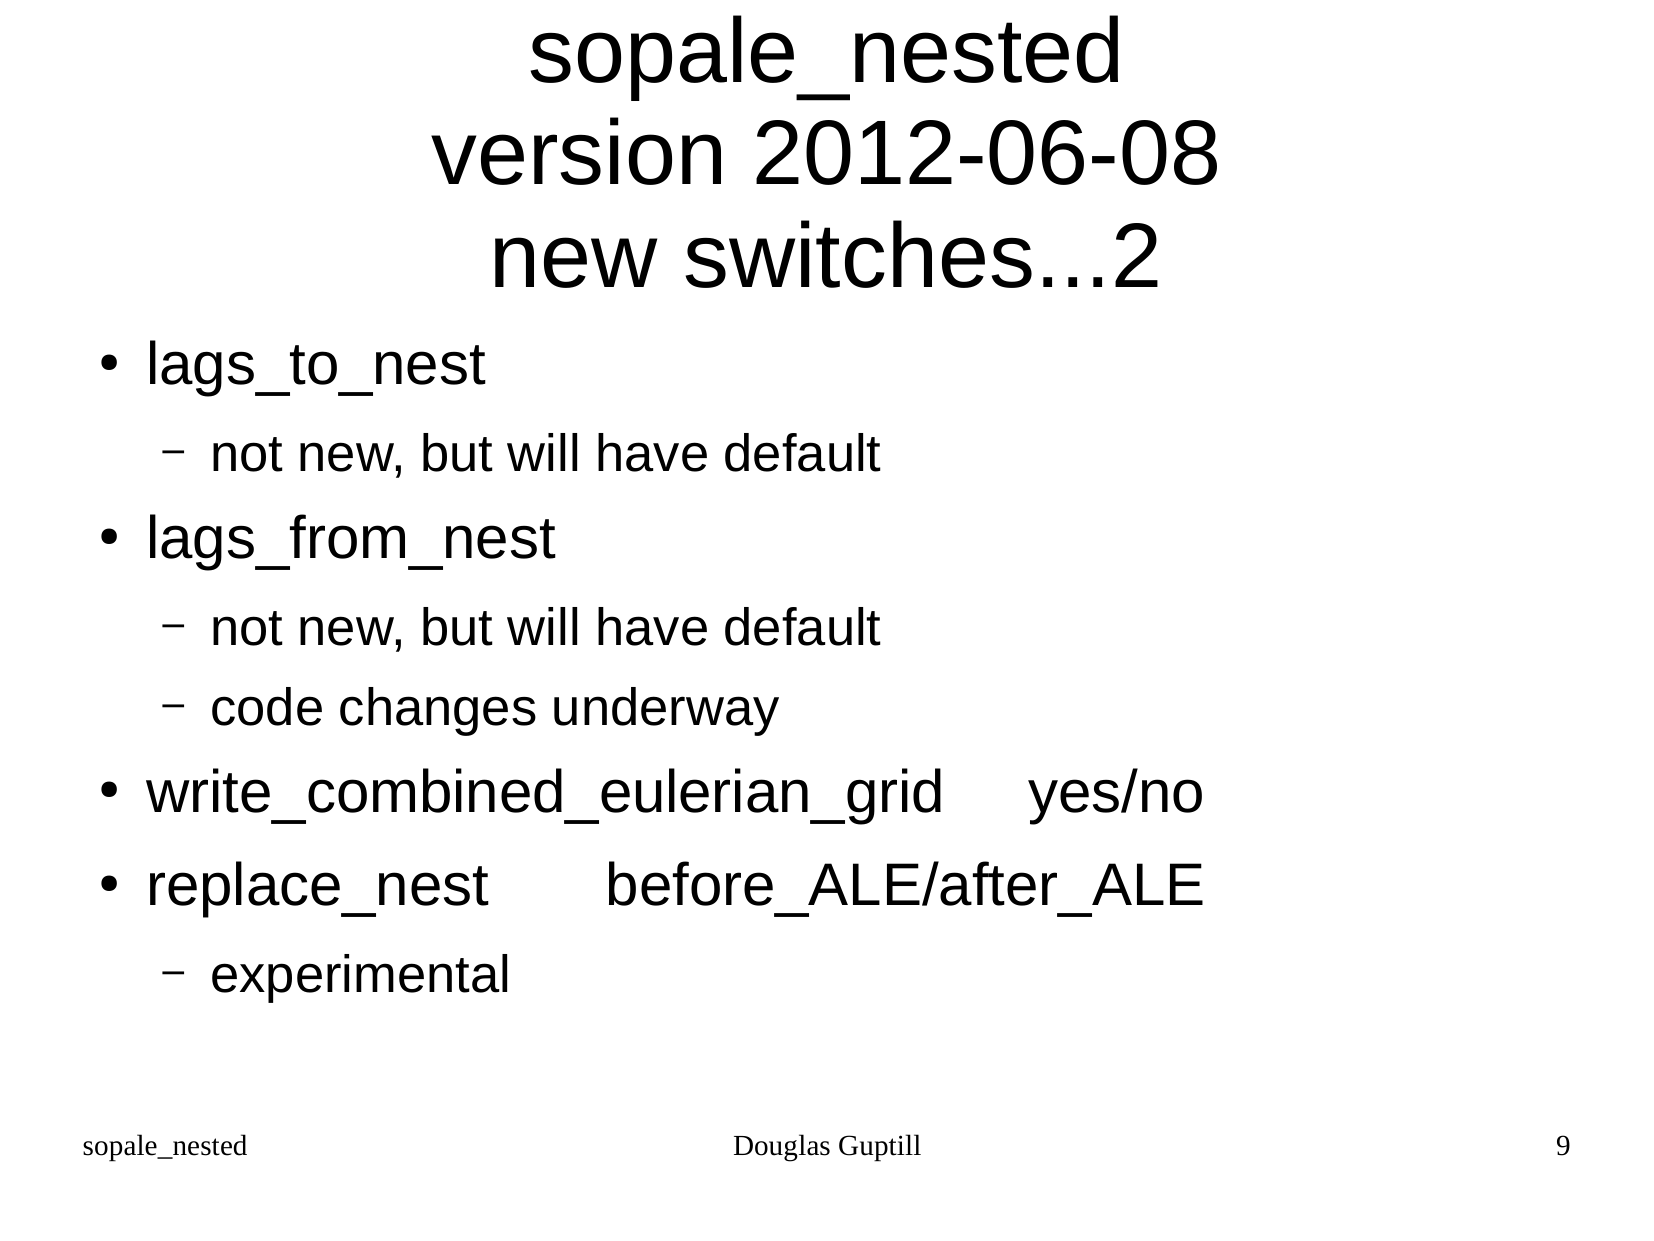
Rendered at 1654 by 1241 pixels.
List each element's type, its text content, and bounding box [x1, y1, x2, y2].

title sopale_nested version 2012-06-08 new switches...2 [82, 0, 1571, 307]
list lags_to_nest not new, but will have default lags_from_nest not new, but will have default code changes underway write_combined_eulerian_grid yes/no replace_nest before_ALE/after_ALE experimental [82, 330, 1538, 1010]
